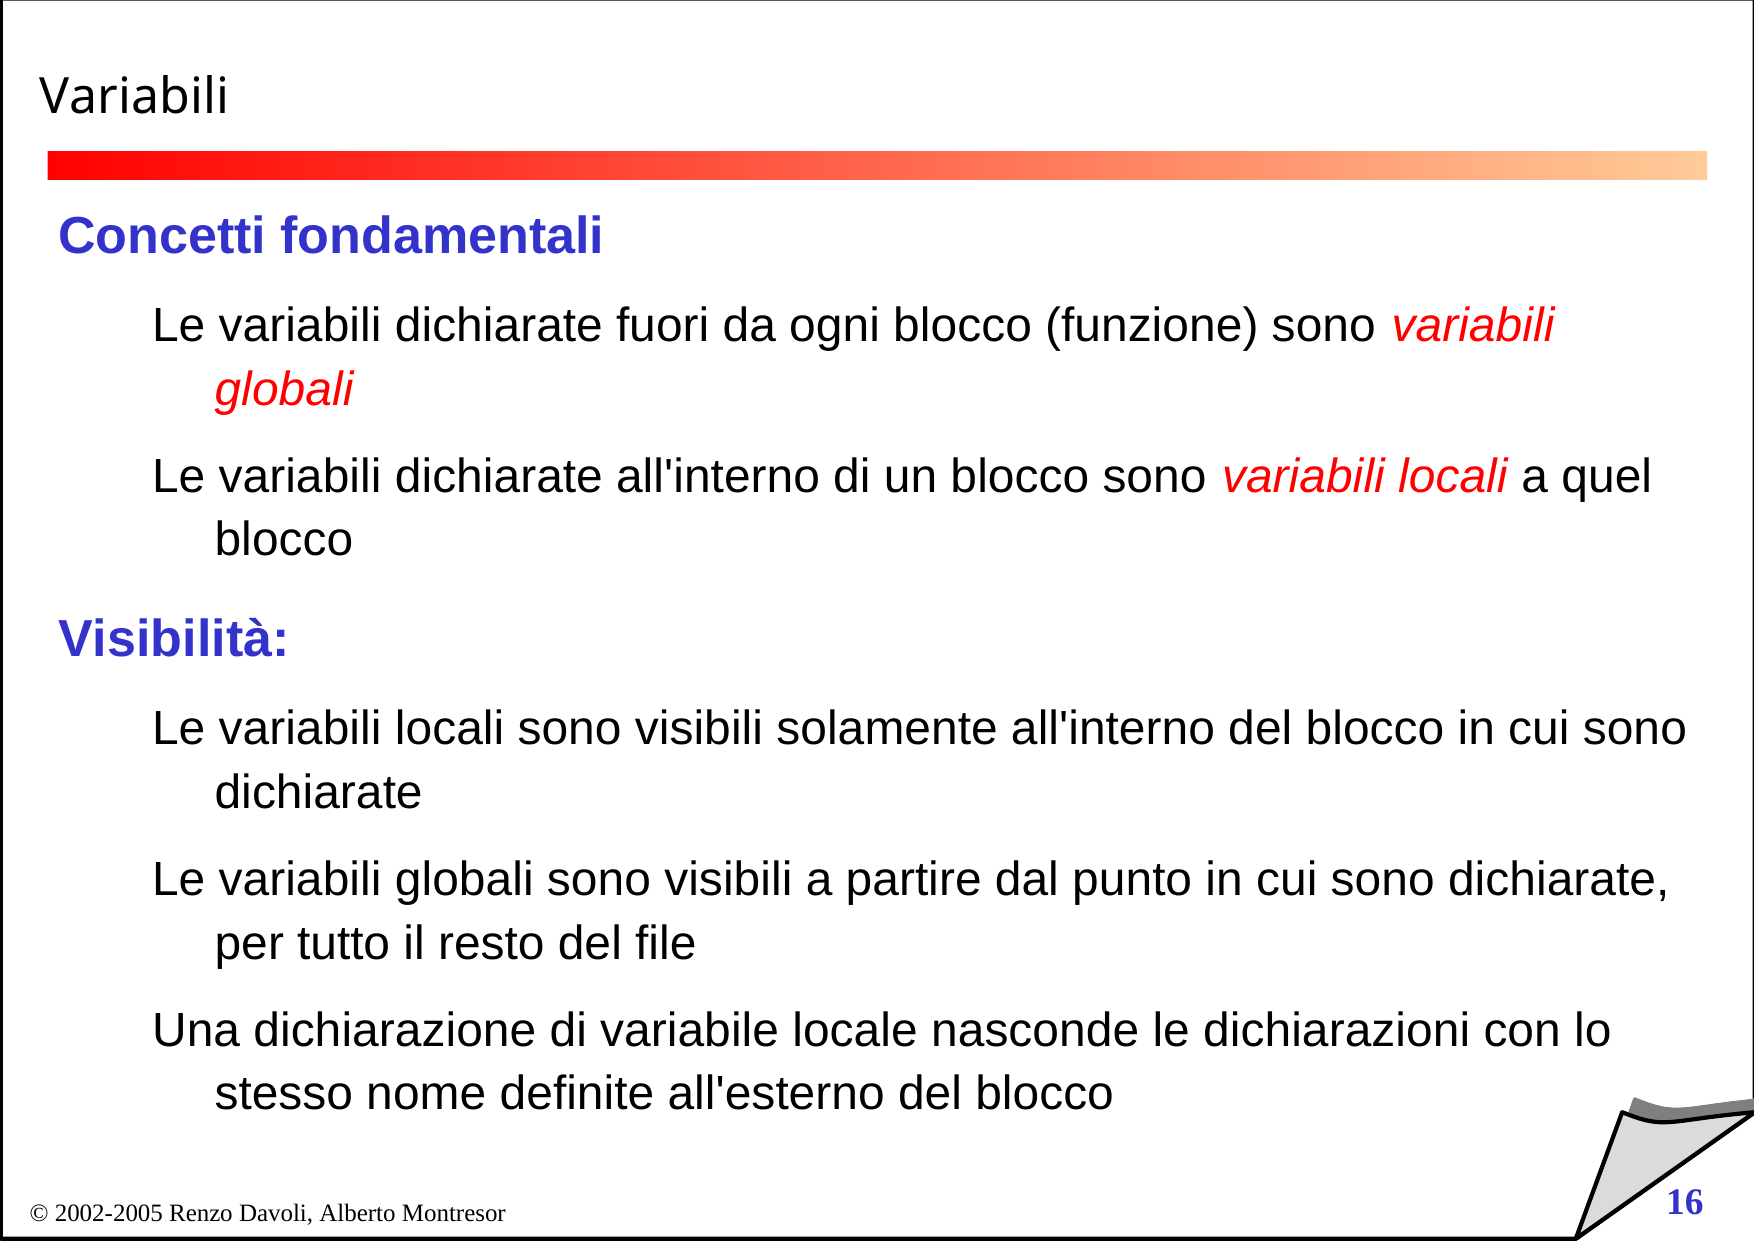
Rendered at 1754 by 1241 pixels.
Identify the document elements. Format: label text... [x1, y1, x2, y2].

title Variabili [40, 49, 1714, 144]
text_box main [750, 151, 754, 179]
list Concetti fondamentali Le variabili dichiarate fuori da ogni blocco (funzione) sono variabili globali Le variabili dichiarate all'interno di un blocco sono variabili locali a quel blocco Visibilità: Le variabili locali sono visibili solamente all'interno del blocco in cui sono dichiarate Le variabili globali sono visibili a partire dal punto in cui sono dichiarate, per tutto il resto del file Una dichiarazione di variabile locale nasconde le dichiarazioni con lo stesso nome definite all'esterno del blocco [58, 206, 1696, 1130]
